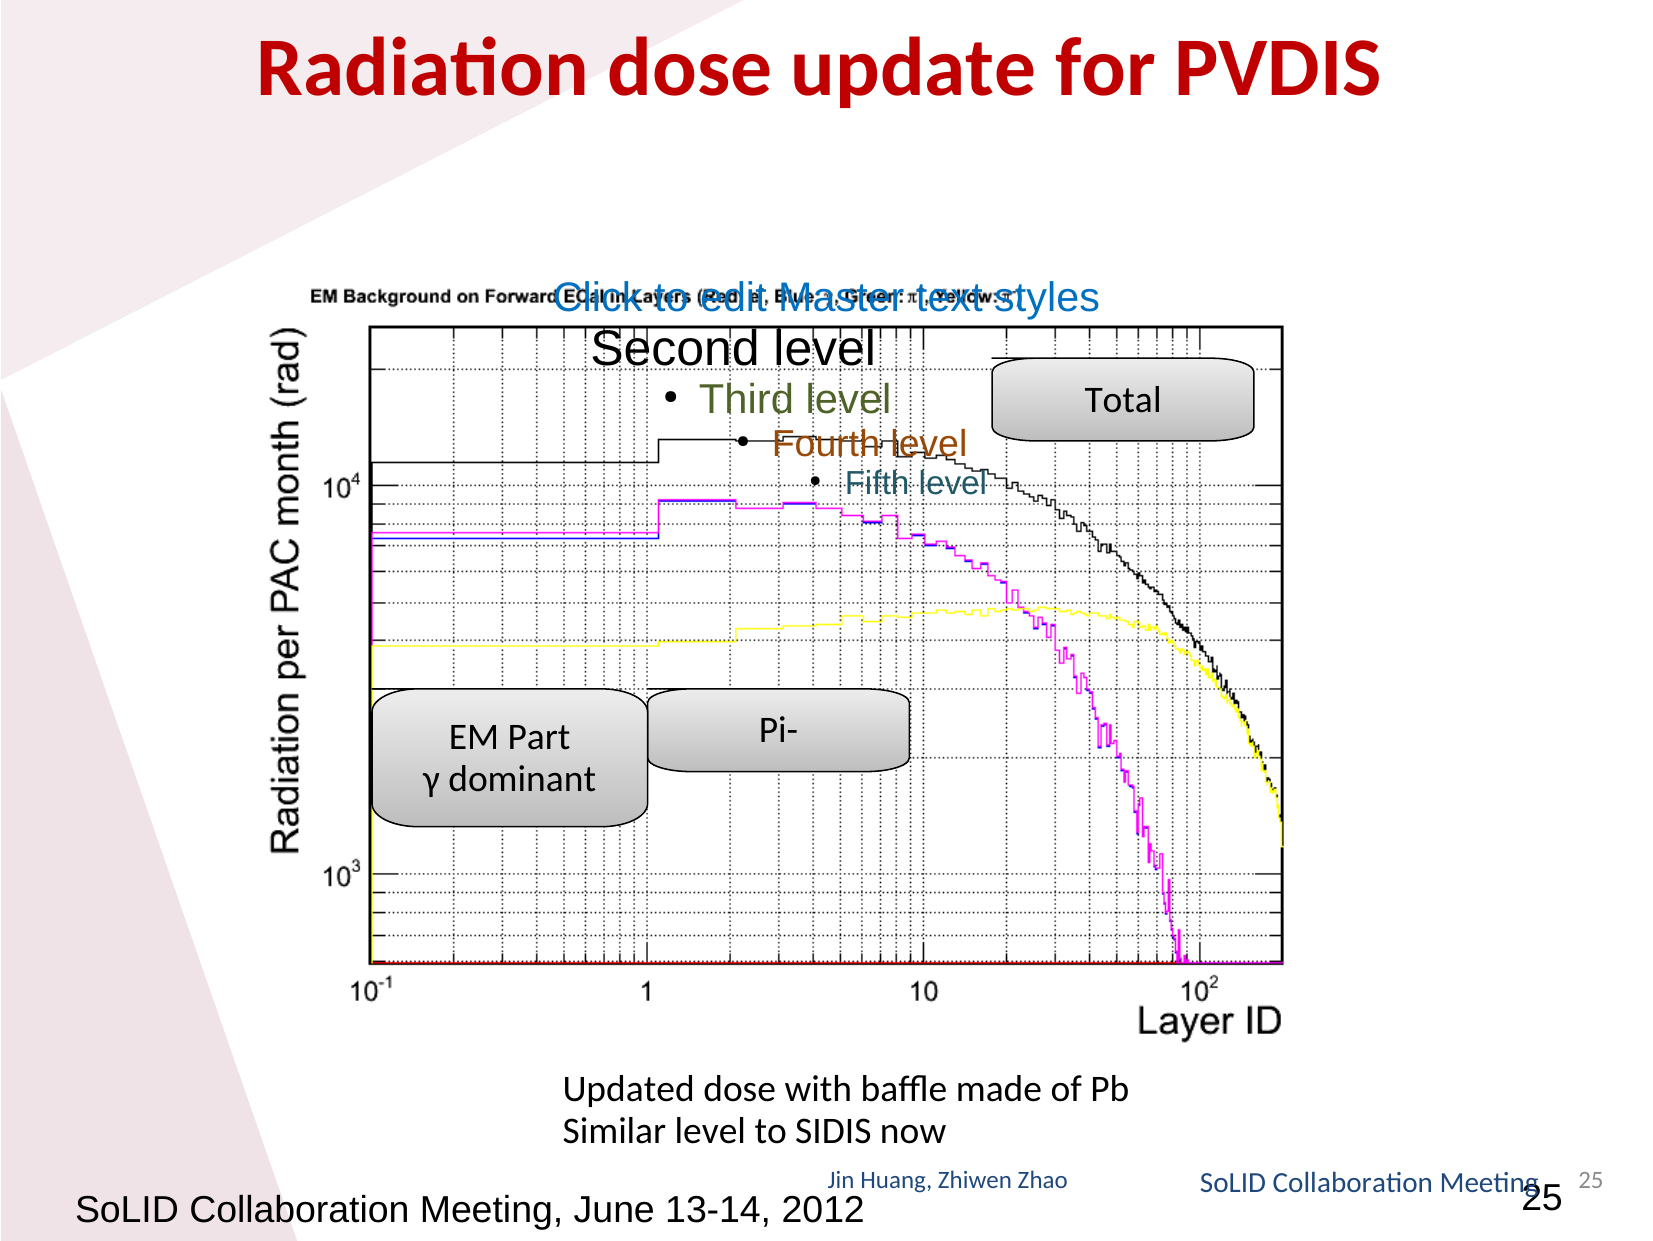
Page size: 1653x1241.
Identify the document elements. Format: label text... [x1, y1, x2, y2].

text_box Pi- [647, 688, 910, 772]
picture [257, 267, 1397, 1087]
text_box <number> [1563, 1158, 1630, 1225]
text_box EM Part γ dominant [371, 688, 648, 827]
text_box Total [992, 358, 1254, 441]
title Radiation dose update for PVDIS [68, 13, 1571, 251]
text_box SoLID Collaboration Meeting [1185, 1158, 1563, 1225]
text_box Updated dose with baffle made of Pb Similar level to SIDIS now [547, 1060, 1145, 1160]
text_box Jin Huang, Zhiwen Zhao [812, 1158, 1185, 1225]
